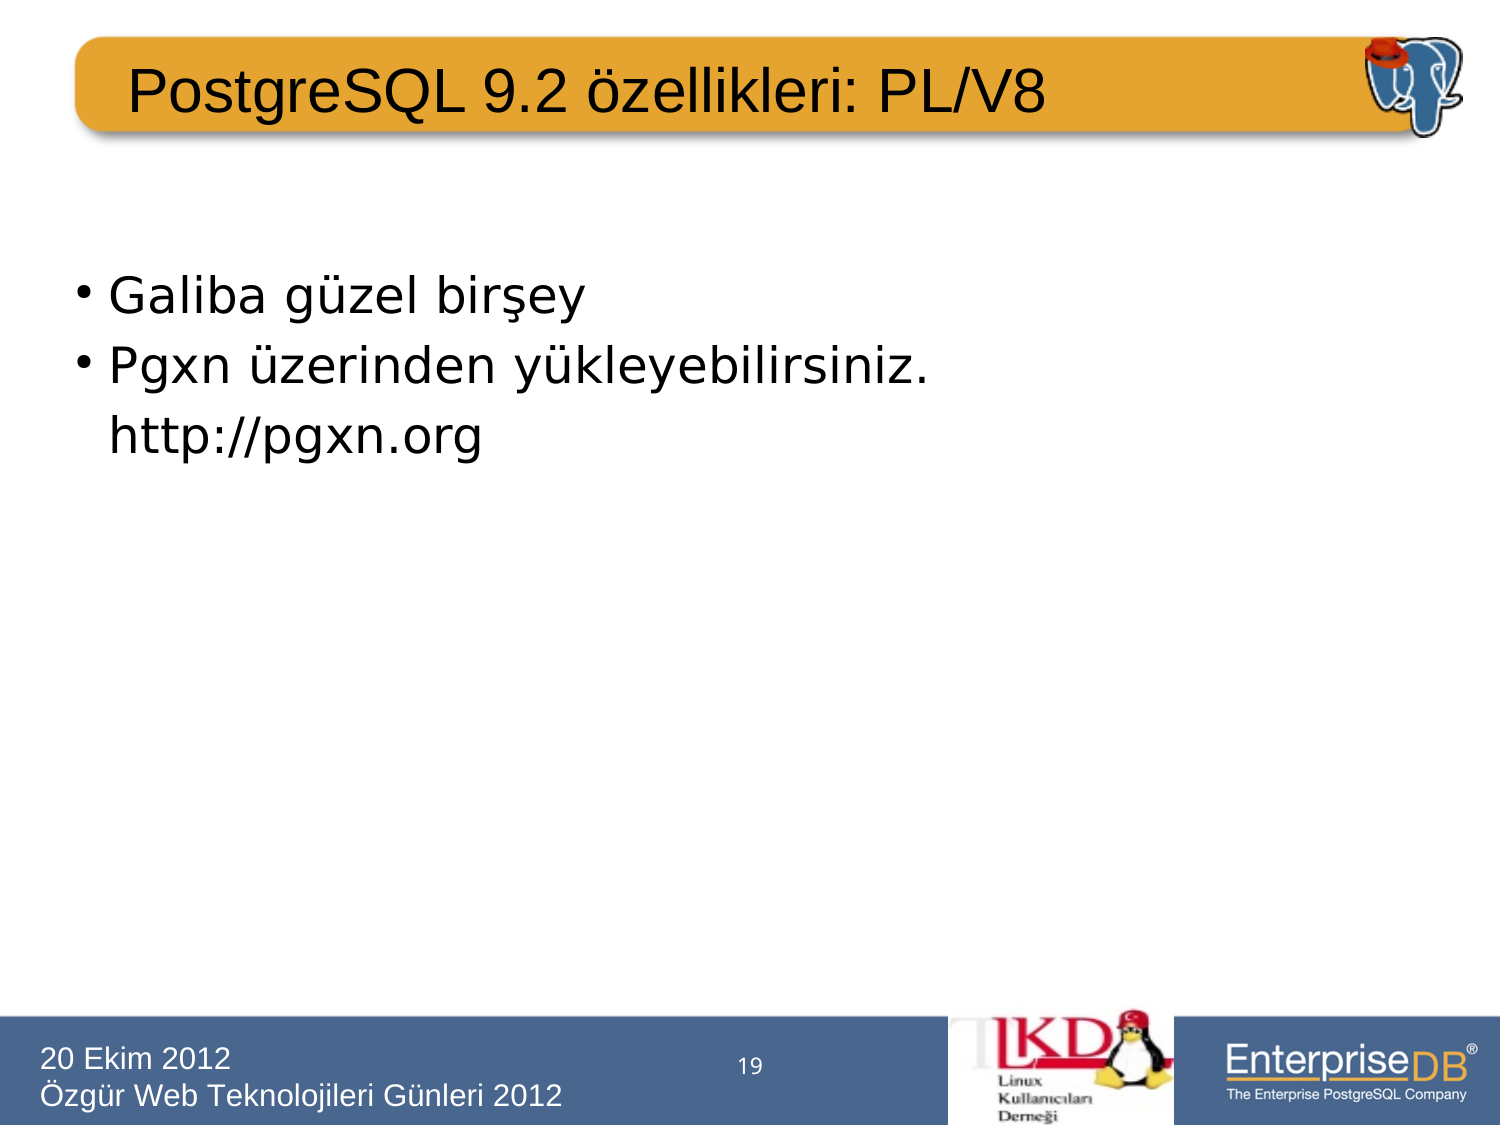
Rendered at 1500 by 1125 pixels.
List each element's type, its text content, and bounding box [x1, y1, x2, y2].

list Galiba güzel birşey Pgxn üzerinden yükleyebilirsiniz. http://pgxn.org [75, 263, 1425, 1006]
picture [0, 0, 1500, 1125]
title PostgreSQL 9.2 özellikleri: PL/V8 [112, 37, 1388, 138]
